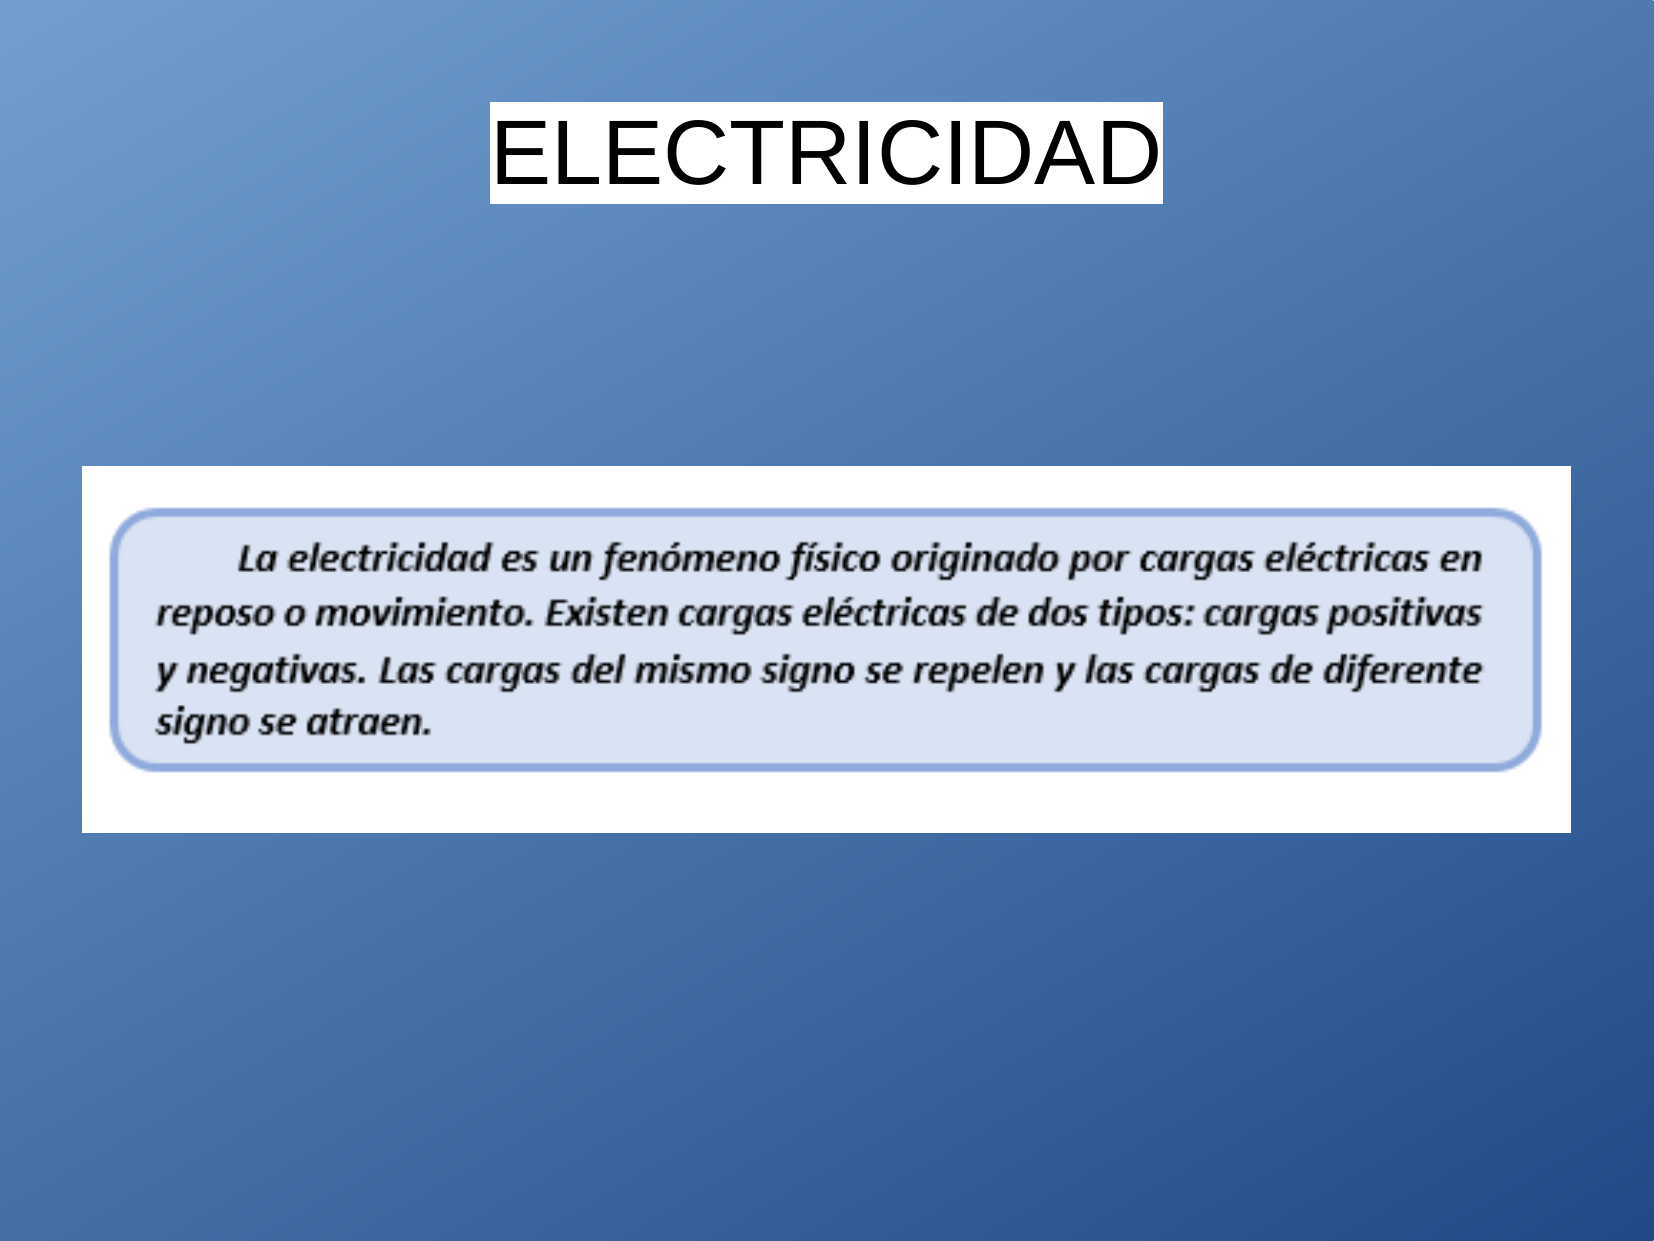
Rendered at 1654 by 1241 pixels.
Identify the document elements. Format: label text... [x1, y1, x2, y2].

title ELECTRICIDAD [82, 49, 1571, 257]
picture [82, 466, 1571, 833]
